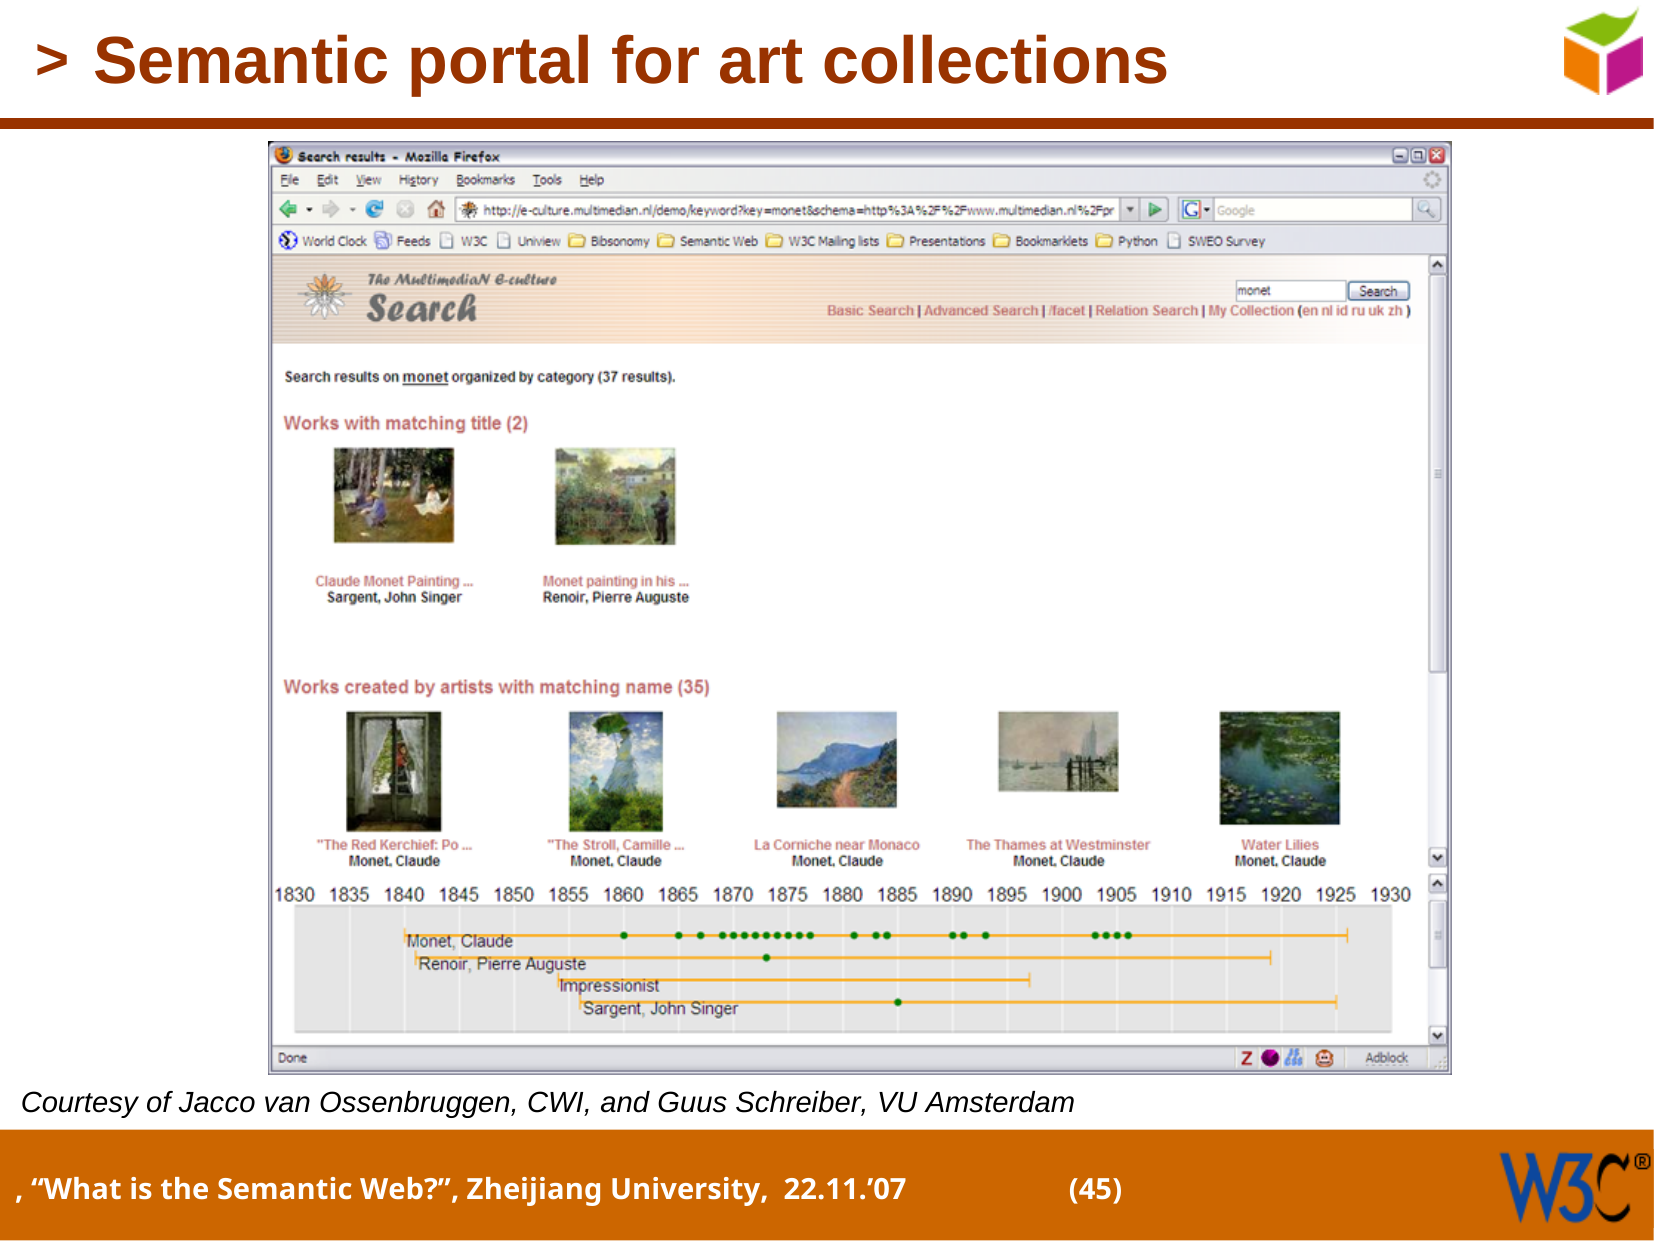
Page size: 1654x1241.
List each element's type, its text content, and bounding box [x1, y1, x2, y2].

picture [1564, 5, 1643, 95]
text_box Courtesy of Jacco van Ossenbruggen, CWI, and Guus Schreiber, VU Amsterdam [6, 1080, 1093, 1129]
picture [1495, 1149, 1654, 1228]
title Semantic portal for art collections [93, 7, 1493, 111]
picture [268, 141, 1452, 1075]
